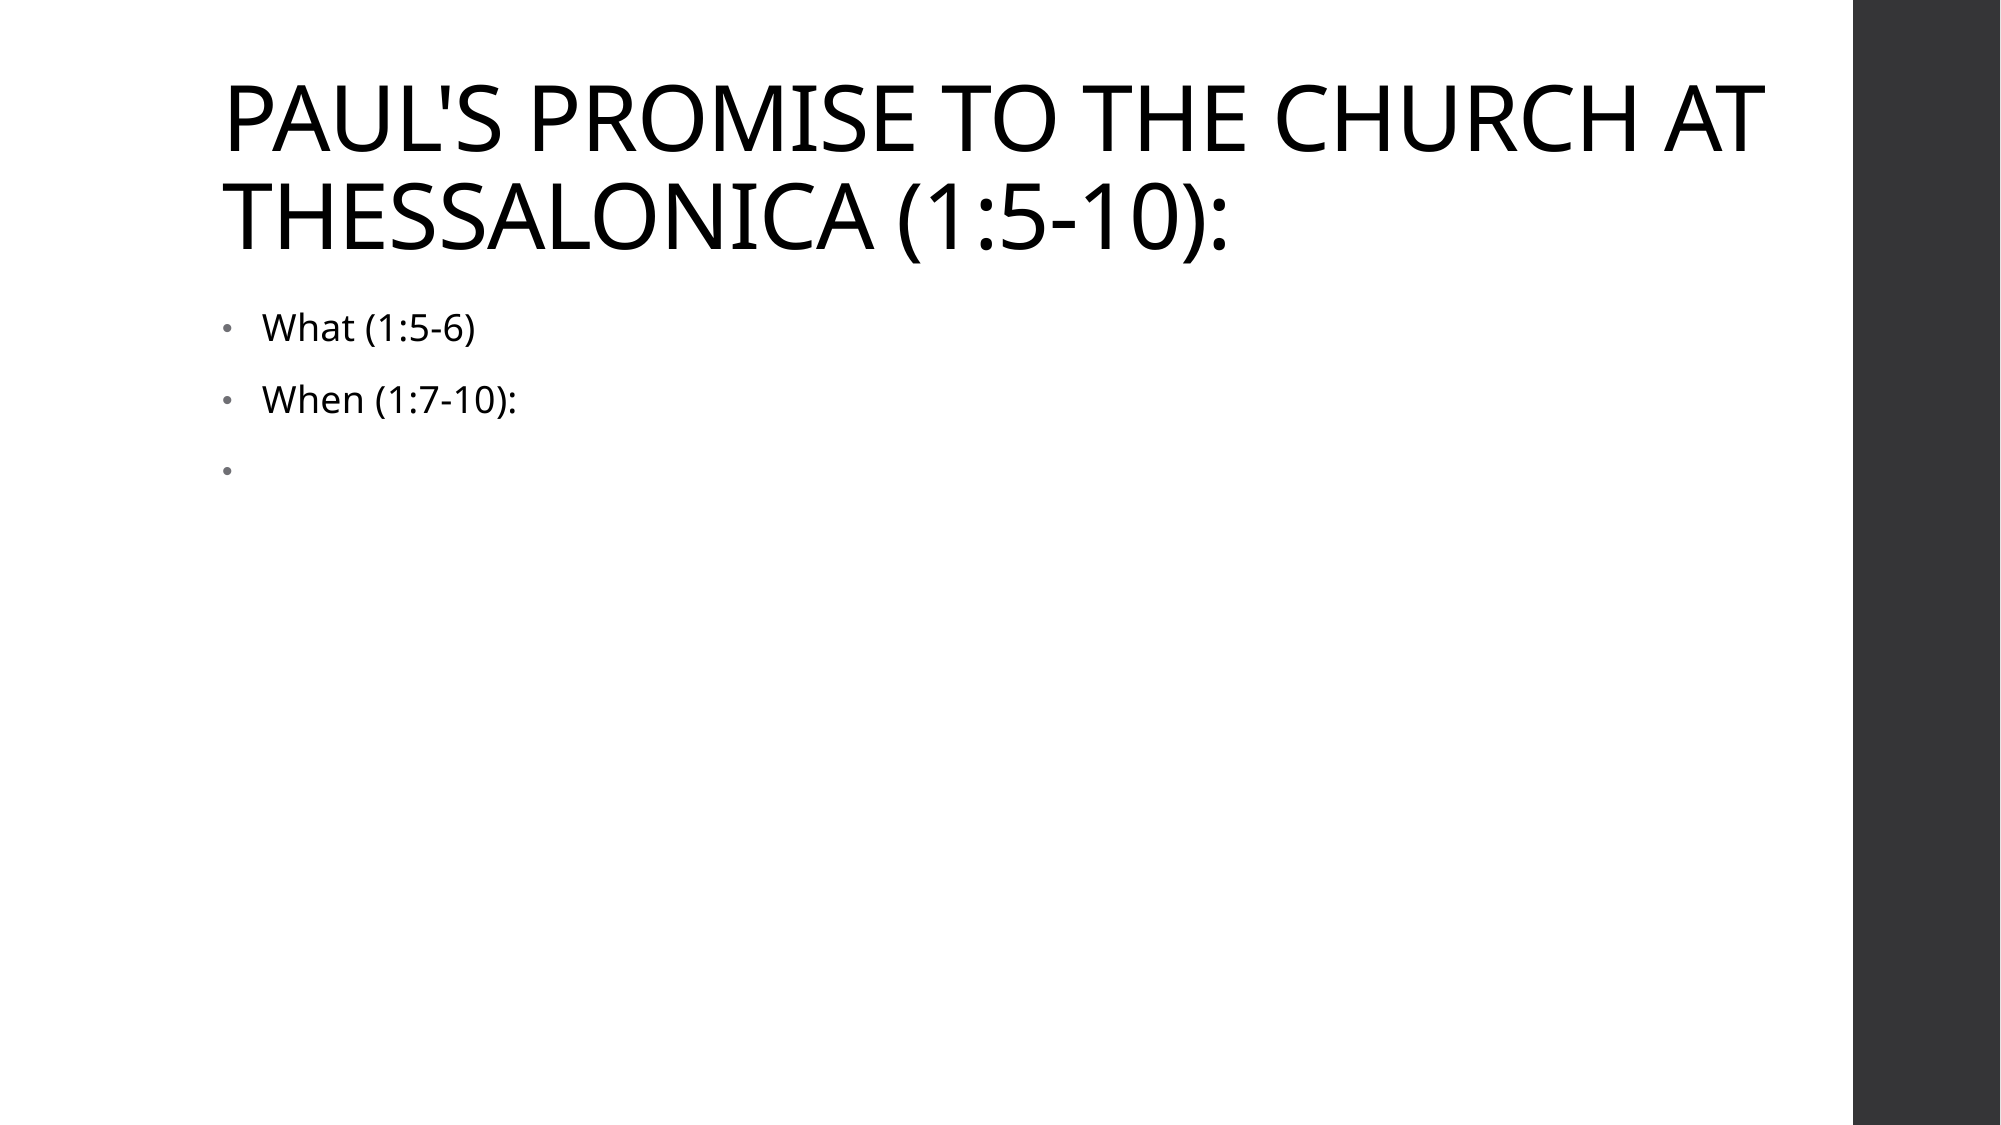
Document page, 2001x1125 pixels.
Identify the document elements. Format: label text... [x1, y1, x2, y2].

list What (1:5-6) When (1:7-10): [206, 299, 1617, 1014]
title PAUL'S PROMISE TO THE CHURCH AT THESSALONICA (1:5-10): [206, 60, 1797, 278]
